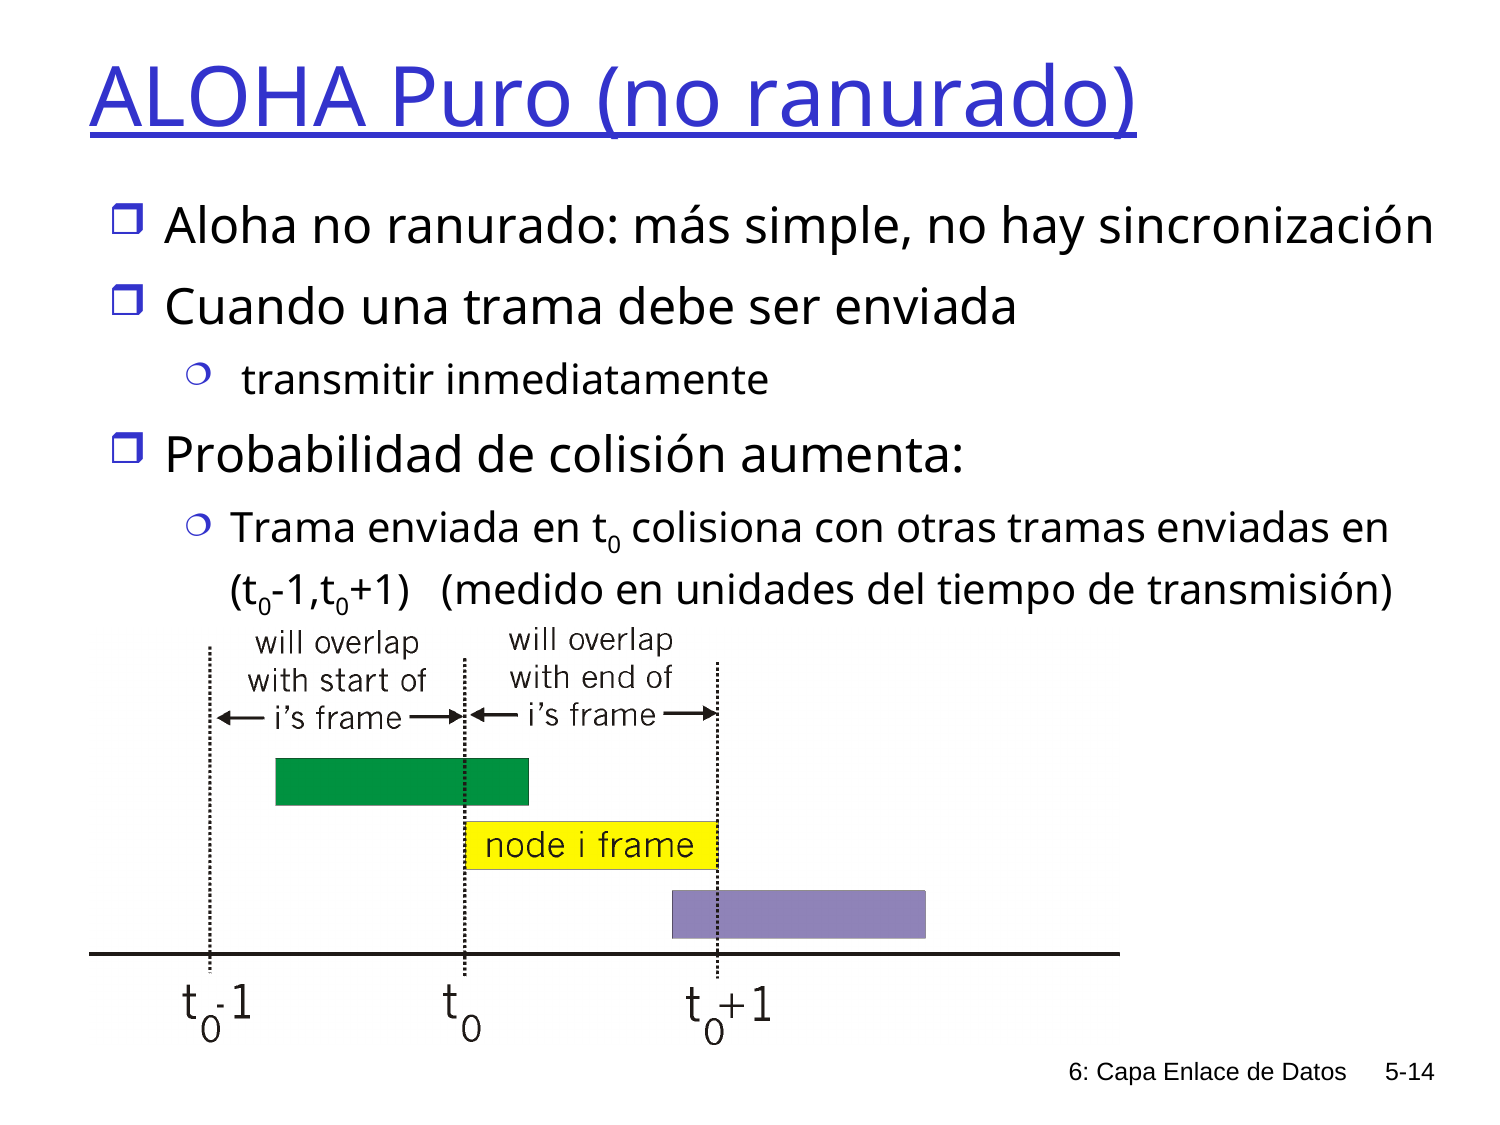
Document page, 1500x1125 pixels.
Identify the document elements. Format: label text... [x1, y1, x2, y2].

list Aloha no ranurado: más simple, no hay sincronización Cuando una trama debe ser enviada transmitir inmediatamente Probabilidad de colisión aumenta: Trama enviada en t0 colisiona con otras tramas enviadas en (t0-1,t0+1) (medido en unidades del tiempo de transmisión) [93, 182, 1463, 618]
title ALOHA Puro (no ranurado) [75, 0, 1351, 188]
picture [89, 627, 1120, 1045]
